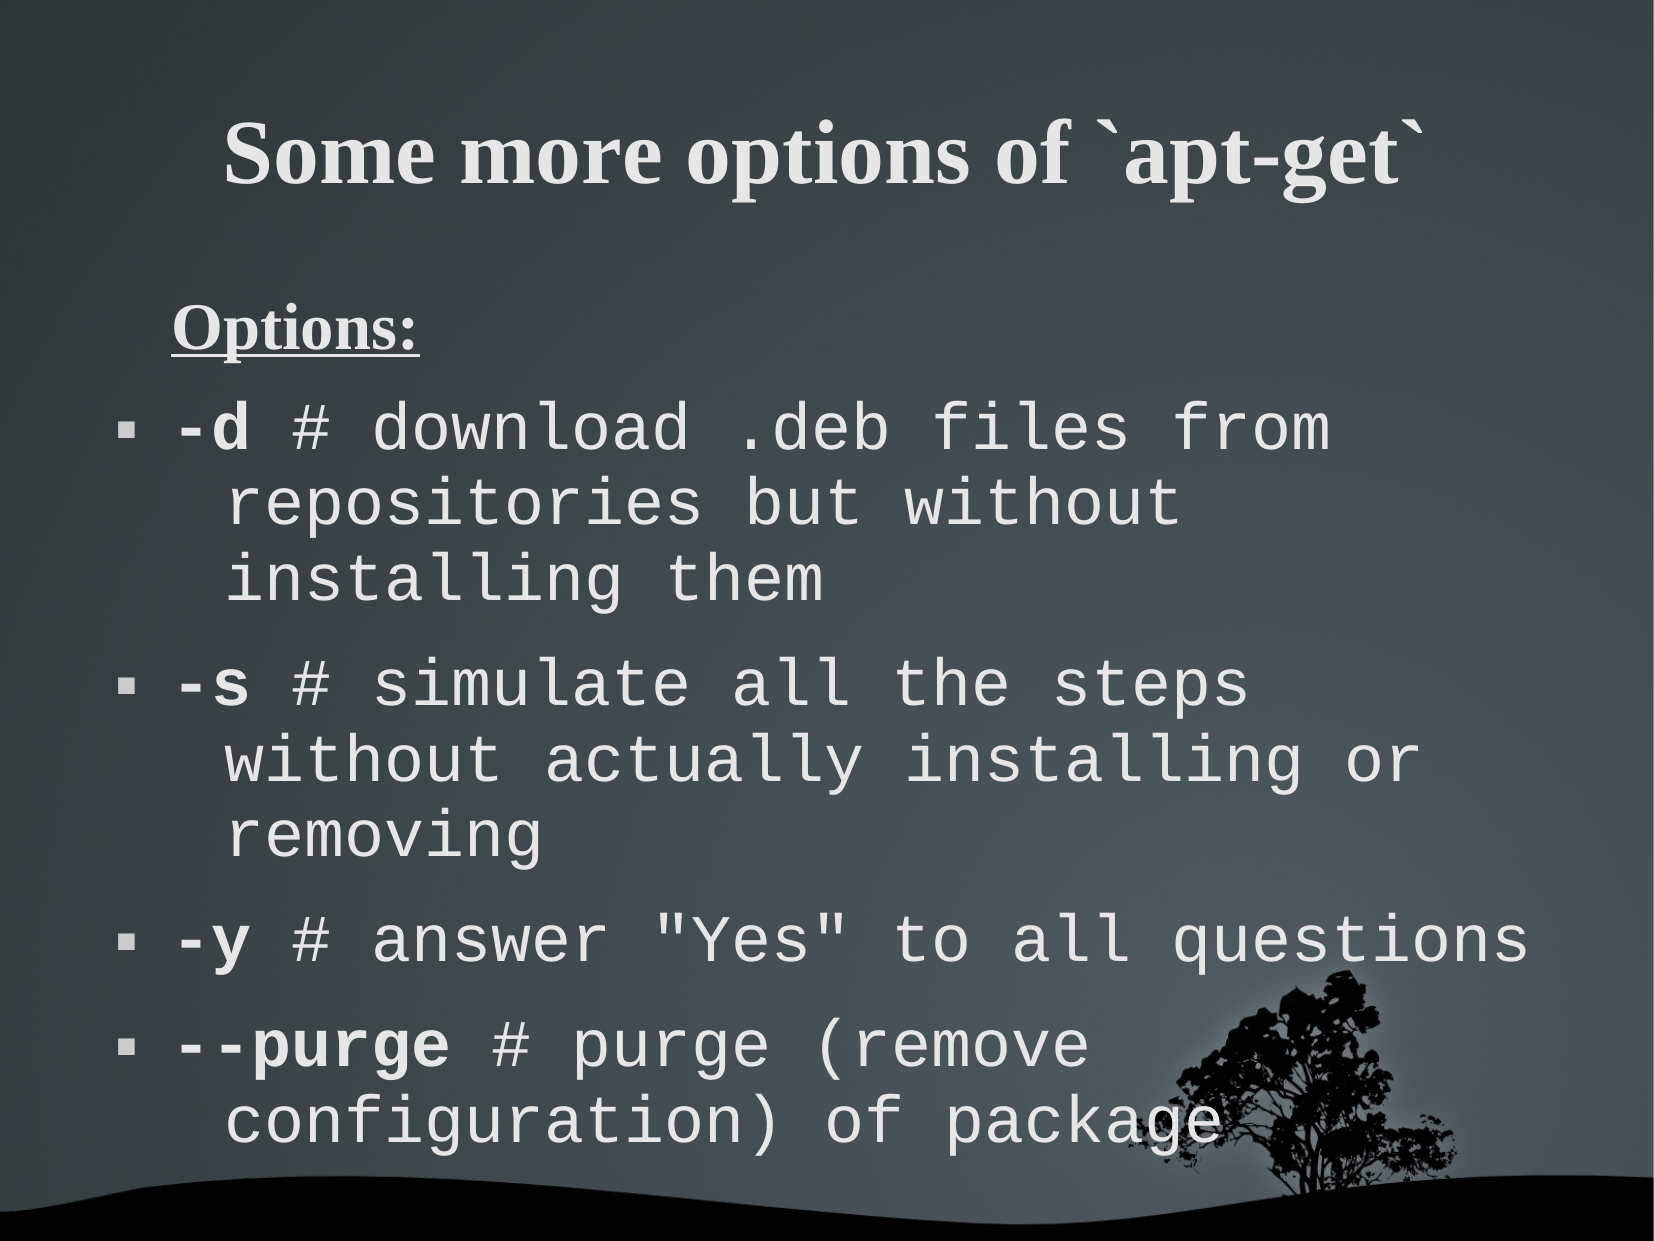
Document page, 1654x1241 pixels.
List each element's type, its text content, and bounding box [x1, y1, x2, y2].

title Some more options of `apt-get` [82, 49, 1571, 257]
picture [0, 0, 1654, 1241]
list Options: -d # download .deb files from repositories but without installing them -s # simulate all the steps without actually installing or removing -y # answer "Yes" to all questions --purge # purge (remove configuration) of package [82, 290, 1571, 1163]
